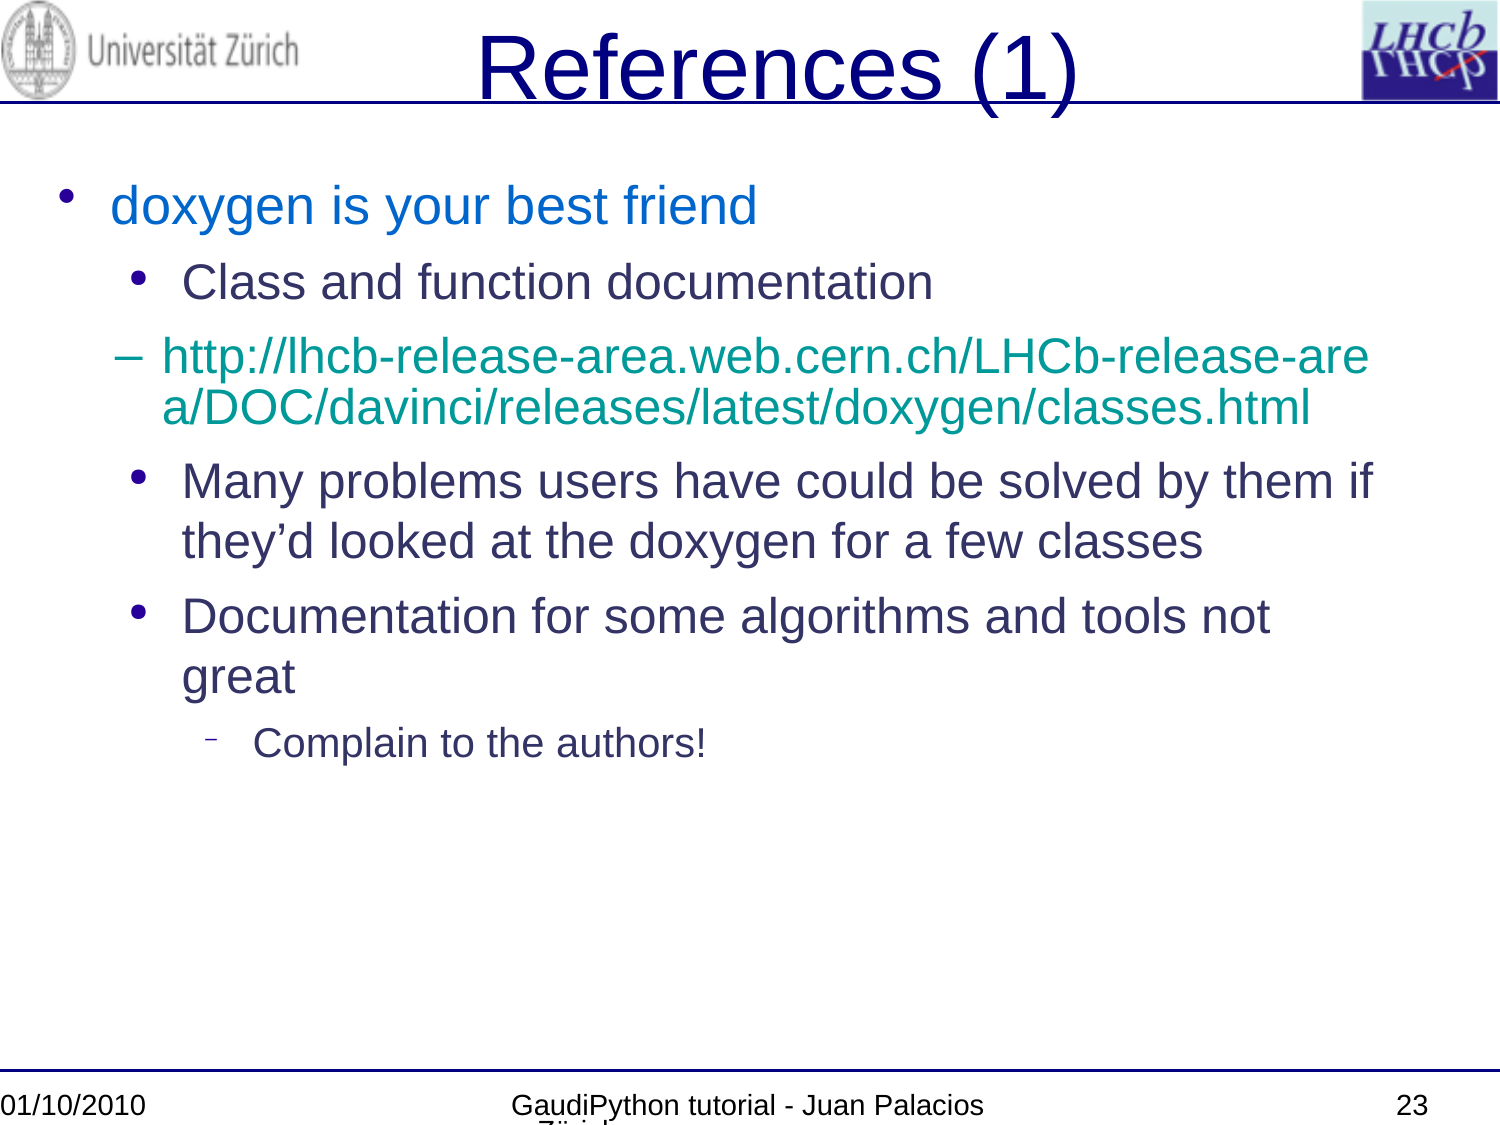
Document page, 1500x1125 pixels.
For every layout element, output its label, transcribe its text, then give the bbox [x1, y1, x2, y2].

list doxygen is your best friend Class and function documentation http://lhcb-release-area.web.cern.ch/LHCb-release-area/DOC/davinci/releases/latest/doxygen/classes.html Many problems users have could be solved by them if they’d looked at the doxygen for a few classes Documentation for some algorithms and tools not great Complain to the authors! [24, 162, 1401, 988]
title References (1) [224, 0, 1300, 126]
picture [1360, 0, 1500, 101]
picture [0, 0, 224, 101]
